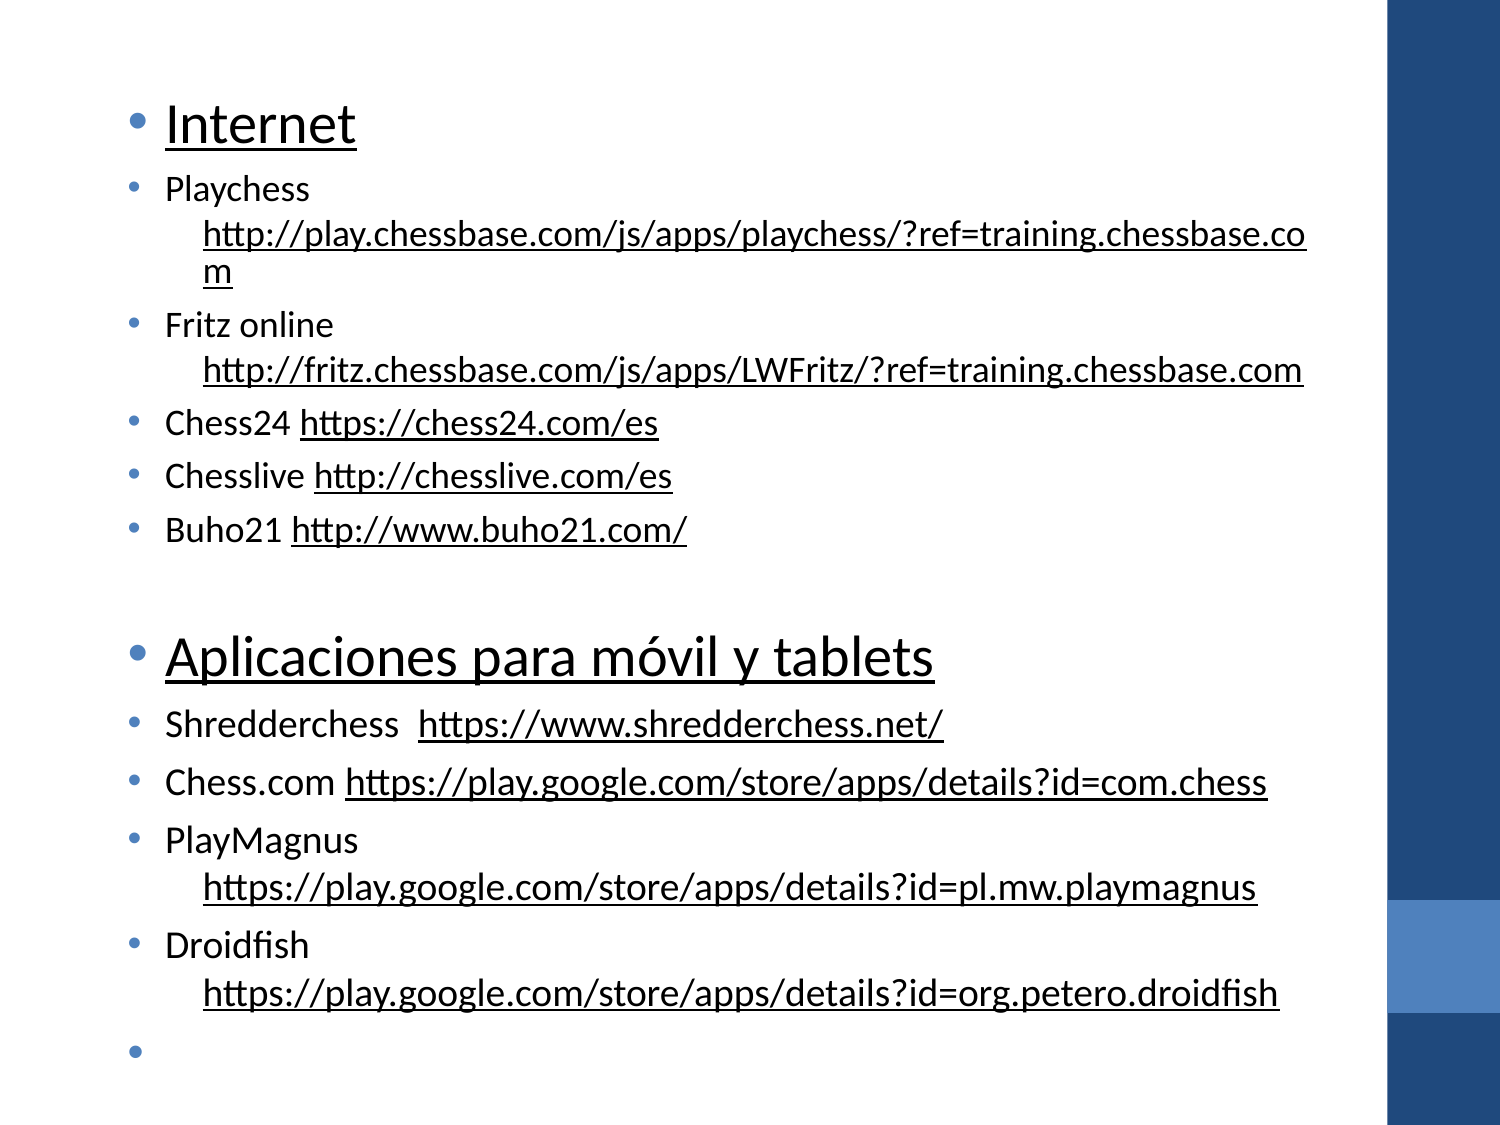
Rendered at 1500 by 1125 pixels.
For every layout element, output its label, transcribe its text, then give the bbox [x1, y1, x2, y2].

list Internet Playchess http://play.chessbase.com/js/apps/playchess/?ref=training.chessbase.com Fritz online http://fritz.chessbase.com/js/apps/LWFritz/?ref=training.chessbase.com Chess24 https://chess24.com/es Chesslive http://chesslive.com/es Buho21 http://www.buho21.com/ Aplicaciones para móvil y tablets Shredderchess https://www.shredderchess.net/ Chess.com https://play.google.com/store/apps/details?id=com.chess PlayMagnus https://play.google.com/store/apps/details?id=pl.mw.playmagnus Droidfish https://play.google.com/store/apps/details?id=org.petero.droidfish [75, 78, 1326, 1051]
